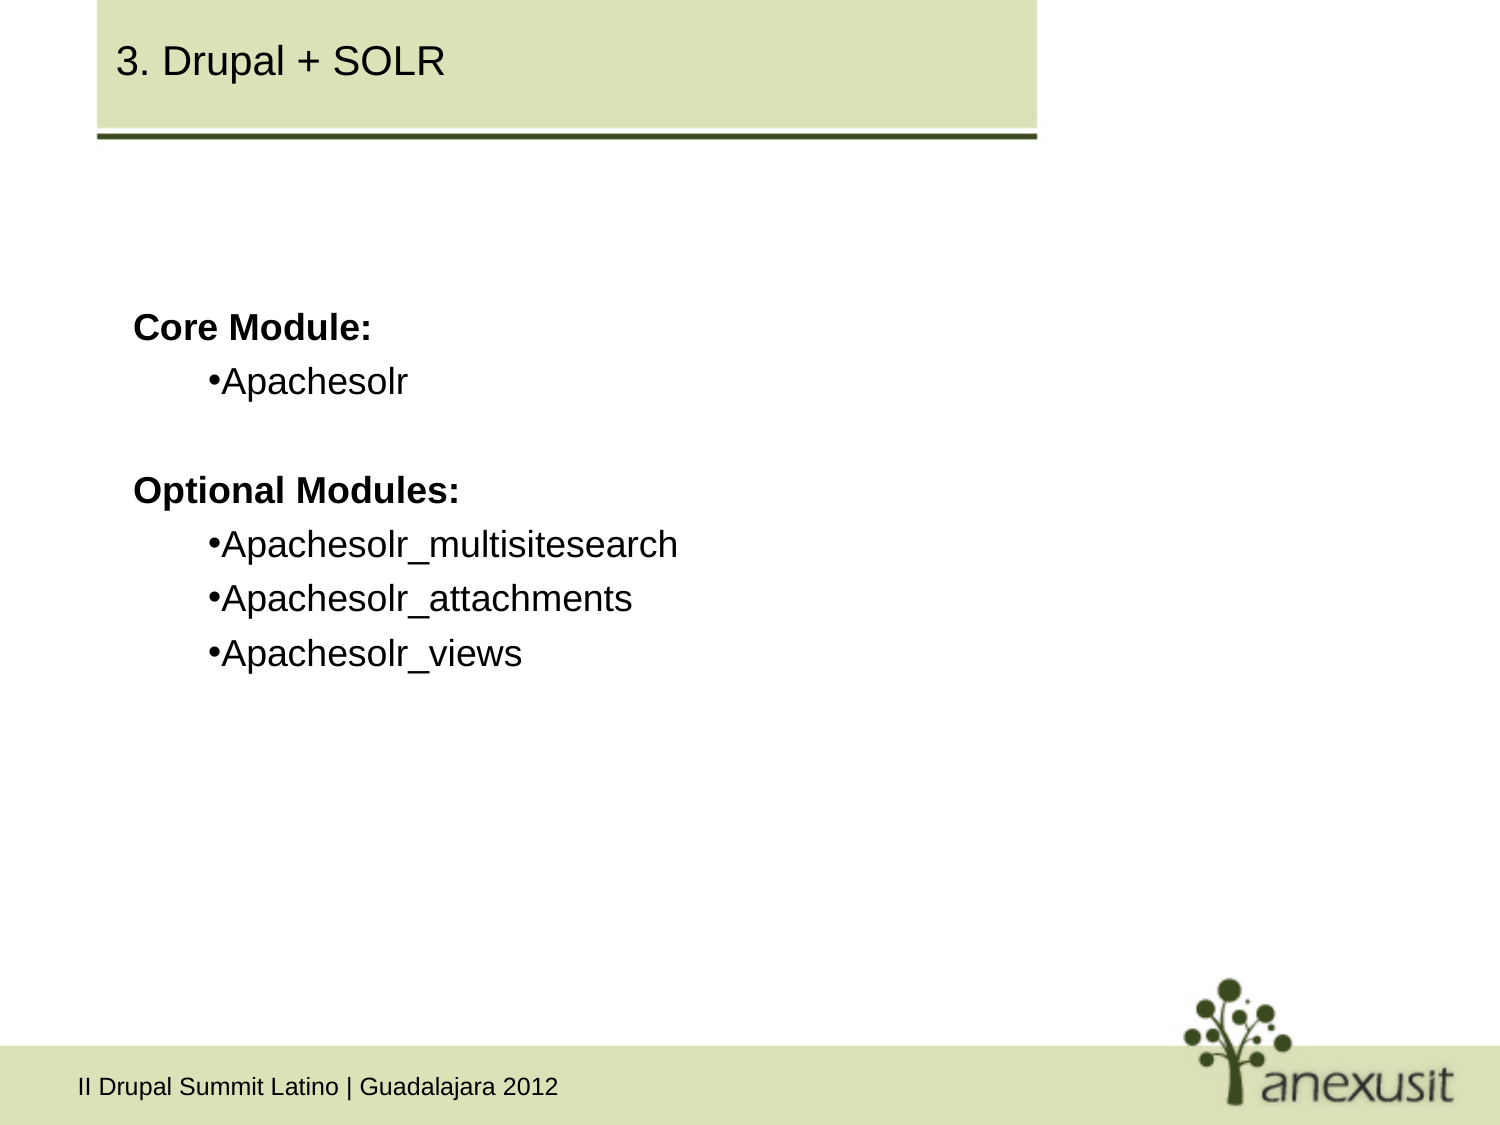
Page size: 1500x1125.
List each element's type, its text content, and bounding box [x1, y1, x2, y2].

text_box II Drupal Summit Latino | Guadalajara 2012 [63, 1062, 1064, 1109]
picture [0, 0, 1500, 1125]
text_box 3. Drupal + SOLR [100, 0, 827, 119]
text_box Core Module: Apachesolr Optional Modules: Apachesolr_multisitesearch Apachesolr_attachments Apachesolr_views [118, 295, 1064, 791]
